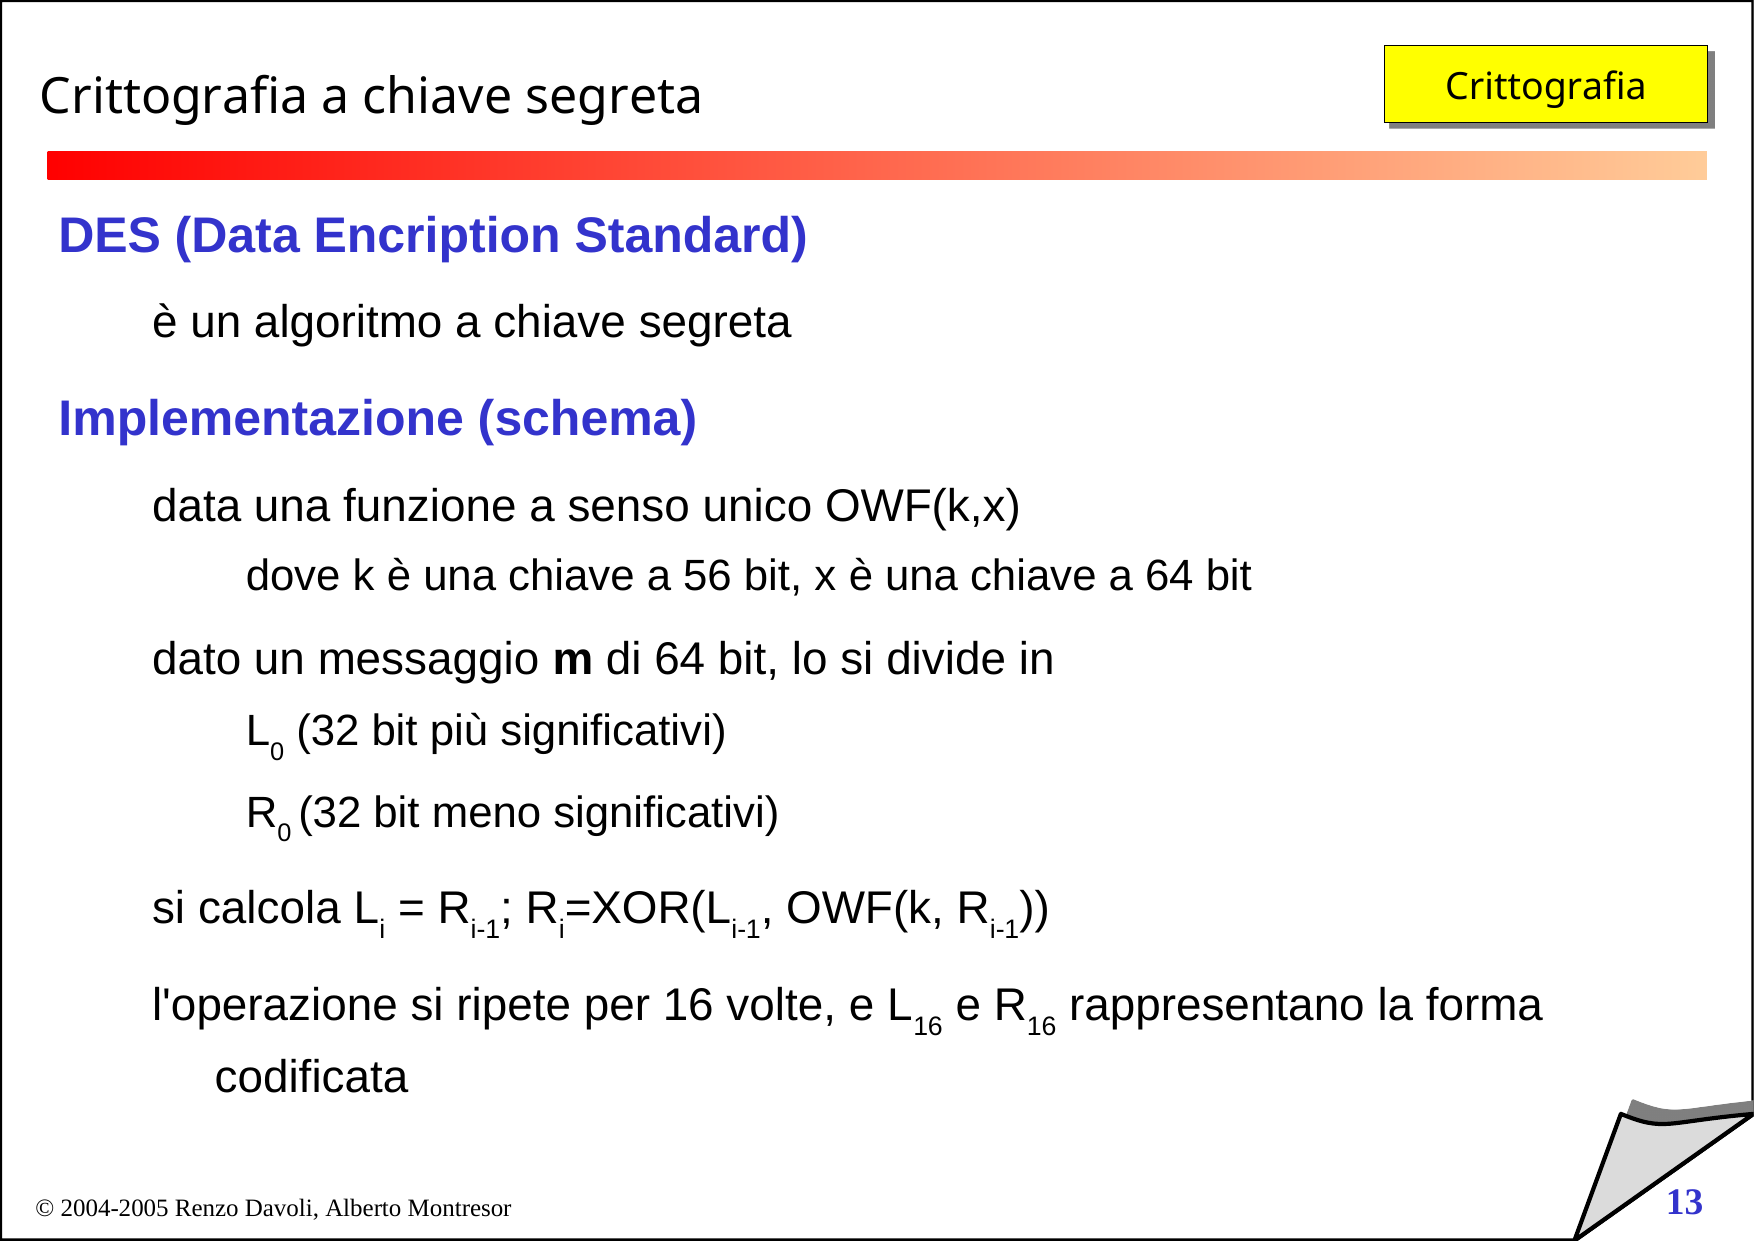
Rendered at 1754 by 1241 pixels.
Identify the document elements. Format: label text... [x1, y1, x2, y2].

text_box Crittografia [1384, 45, 1708, 123]
list DES (Data Encription Standard) è un algoritmo a chiave segreta Implementazione (schema) data una funzione a senso unico OWF(k,x) dove k è una chiave a 56 bit, x è una chiave a 64 bit dato un messaggio m di 64 bit, lo si divide in L0 (32 bit più significativi) R0 (32 bit meno significativi) si calcola Li = Ri-1; Ri=XOR(Li-1, OWF(k, Ri-1)) l'operazione si ripete per 16 volte, e L16 e R16 rappresentano la forma codificata [58, 206, 1695, 1103]
title Crittografia a chiave segreta [40, 49, 1713, 144]
